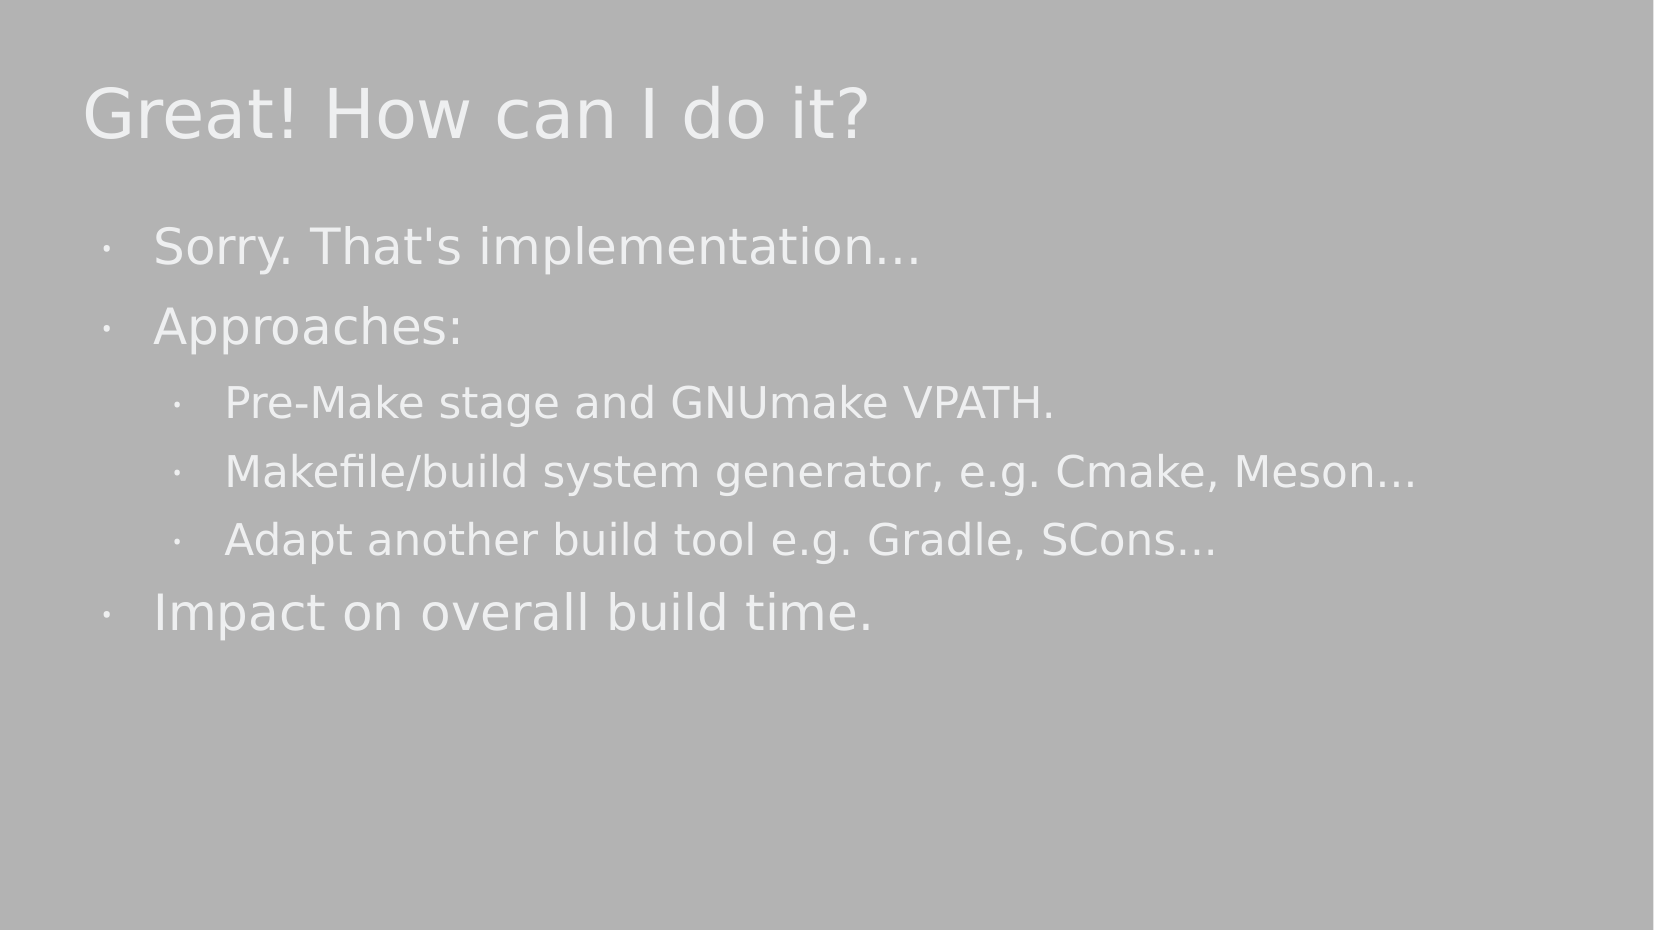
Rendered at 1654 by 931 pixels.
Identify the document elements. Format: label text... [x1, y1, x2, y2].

title Great! How can I do it? [82, 37, 1571, 193]
list Sorry. That's implementation... Approaches: Pre-Make stage and GNUmake VPATH. Makefile/build system generator, e.g. Cmake, Meson... Adapt another build tool e.g. Gradle, SCons... Impact on overall build time. [82, 217, 1571, 758]
